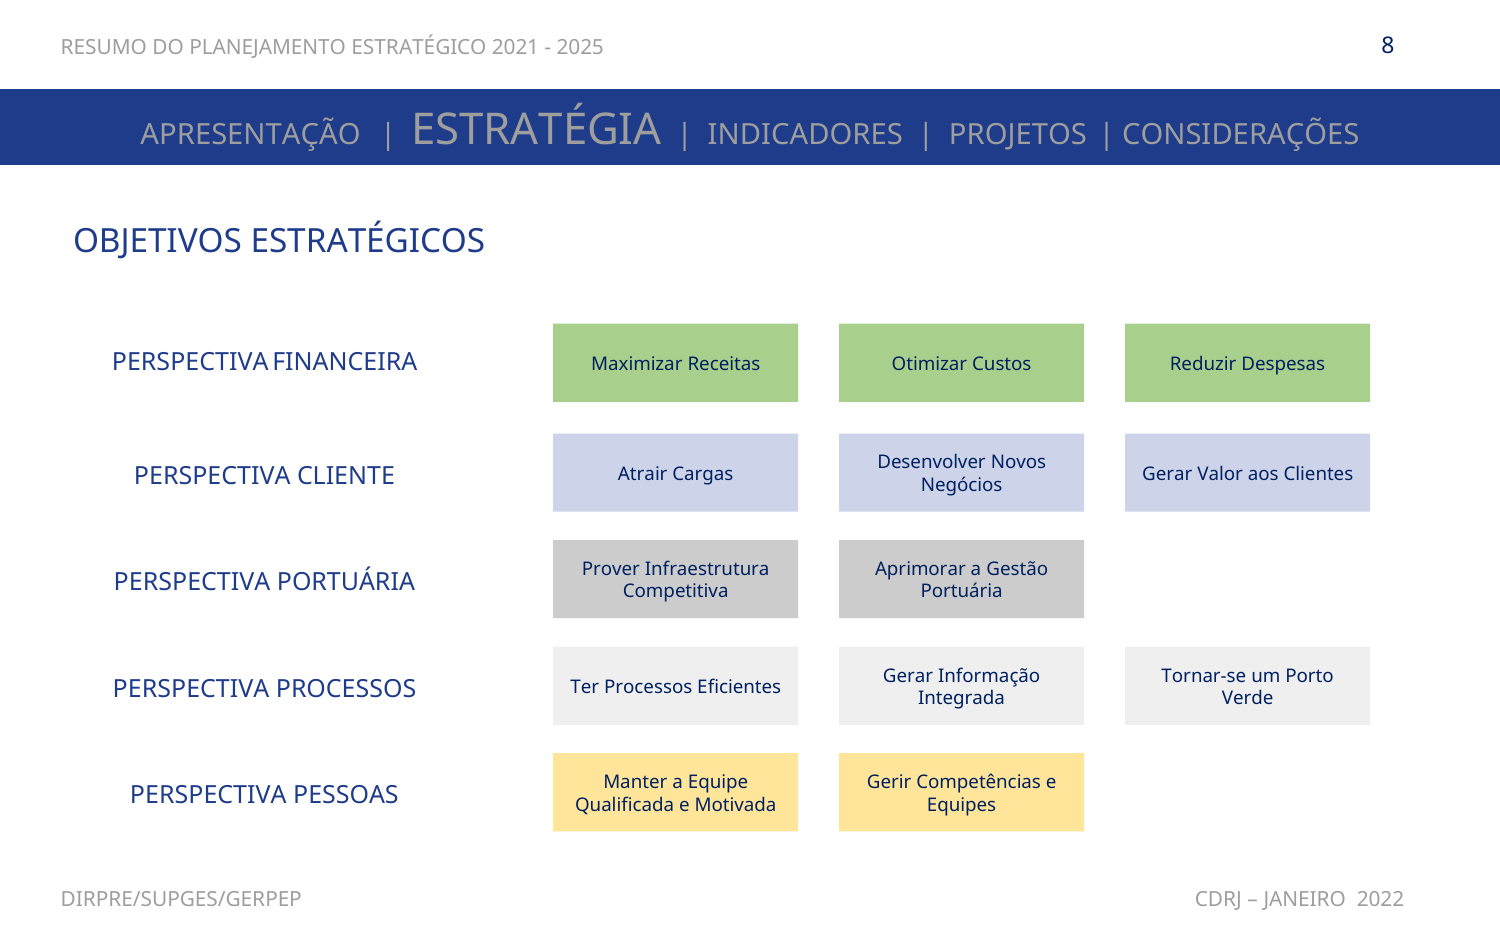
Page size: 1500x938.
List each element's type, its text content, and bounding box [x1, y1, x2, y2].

text_box OBJETIVOS ESTRATÉGICOS [58, 204, 1147, 276]
text_box Ter Processos Eficientes [553, 646, 799, 725]
text_box DIRPRE/SUPGES/GERPEP [45, 870, 320, 926]
text_box Reduzir Despesas [1125, 323, 1371, 402]
text_box Gerar Informação Integrada [839, 646, 1085, 725]
text_box Gerir Competências e Equipes [839, 753, 1085, 832]
text_box Tornar-se um Porto Verde [1125, 646, 1371, 725]
text_box Prover Infraestrutura Competitiva [553, 540, 799, 619]
list PERSPECTIVA PESSOAS [63, 759, 466, 826]
list PERSPECTIVA PROCESSOS [63, 652, 466, 719]
text_box Atrair Cargas [553, 433, 799, 512]
text_box Gerar Valor aos Clientes [1125, 433, 1371, 512]
text_box Otimizar Custos [839, 323, 1085, 402]
text_box Desenvolver Novos Negócios [839, 433, 1085, 512]
text_box CDRJ – JANEIRO 2022 [1179, 870, 1455, 926]
text_box Manter a Equipe Qualificada e Motivada [553, 753, 799, 832]
text_box APRESENTAÇÃO | ESTRATÉGIA | INDICADORES | PROJETOS | CONSIDERAÇÕES [0, 85, 1500, 169]
list PERSPECTIVA FINANCEIRA [63, 333, 466, 399]
text_box Maximizar Receitas [553, 323, 799, 402]
list PERSPECTIVA CLIENTE [63, 439, 466, 506]
list PERSPECTIVA PORTUÁRIA [63, 546, 466, 612]
text_box RESUMO DO PLANEJAMENTO ESTRATÉGICO 2021 - 2025 [45, 18, 881, 75]
text_box Aprimorar a Gestão Portuária [839, 540, 1085, 619]
text_box ‹#› [1366, 10, 1457, 83]
